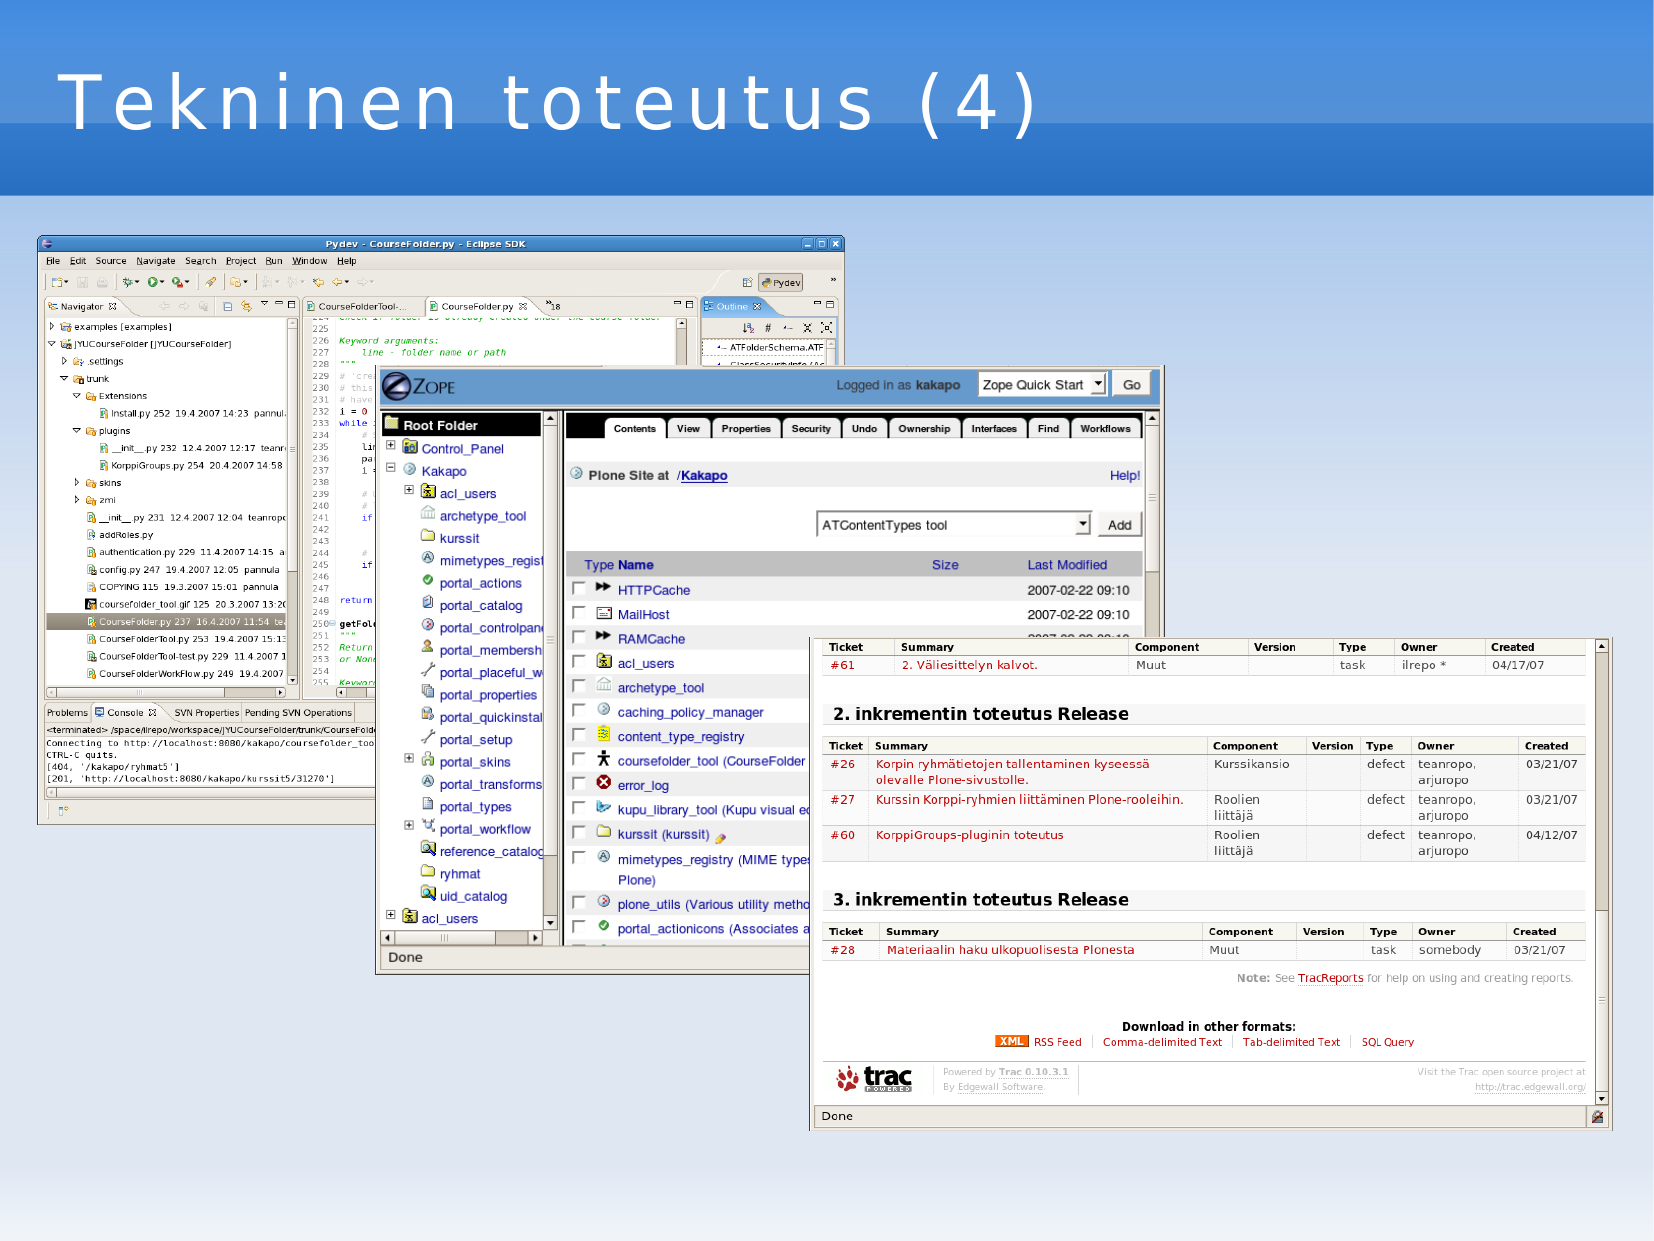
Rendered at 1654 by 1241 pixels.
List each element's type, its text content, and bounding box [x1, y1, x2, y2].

picture [0, 0, 1654, 1241]
title Tekninen toteutus (4) [59, 36, 1270, 171]
